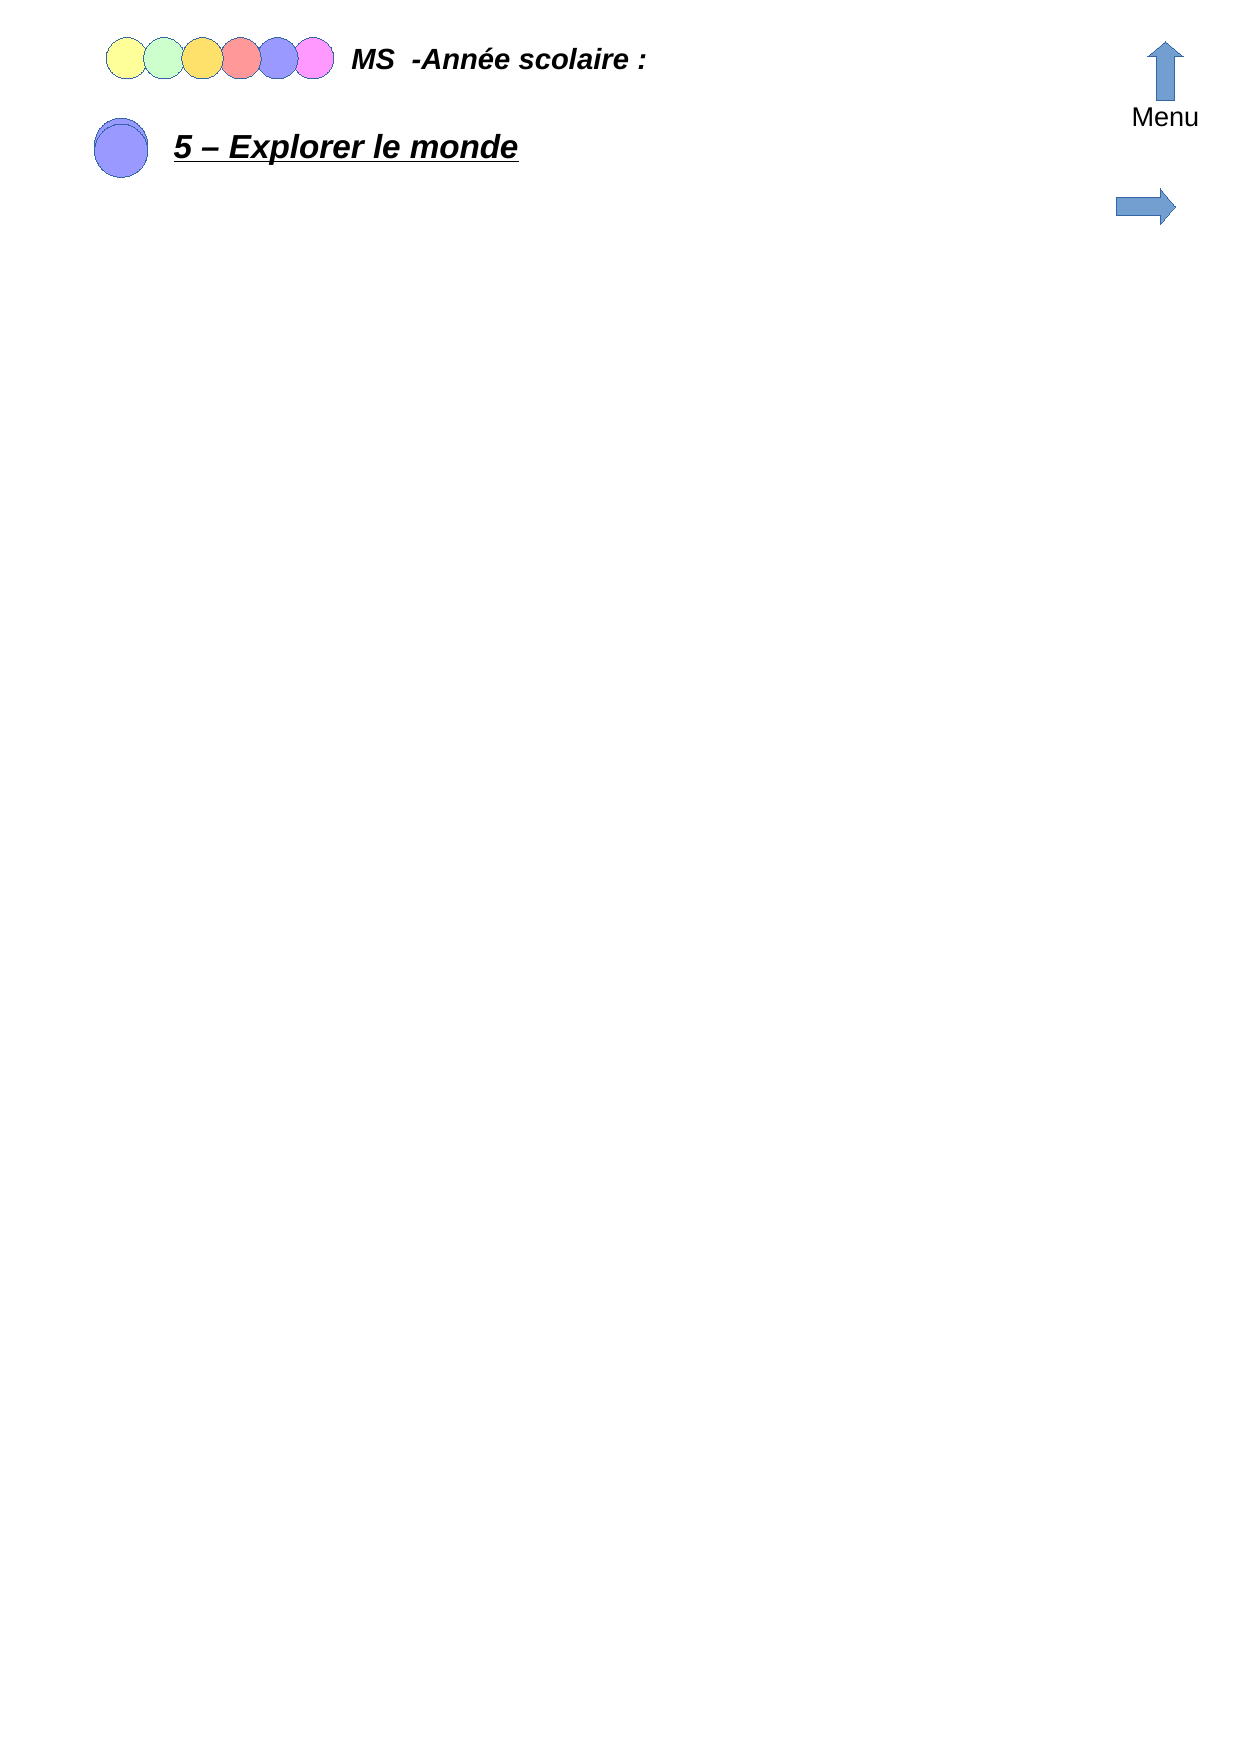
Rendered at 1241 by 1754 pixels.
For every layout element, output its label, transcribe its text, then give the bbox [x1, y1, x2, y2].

text_box [1116, 195, 1176, 225]
text_box [94, 118, 148, 178]
text_box Menu [1147, 41, 1184, 101]
text_box MS -Année scolaire : [336, 35, 1058, 86]
text_box 5 – Explorer le monde [149, 121, 1217, 195]
text_box [106, 37, 334, 79]
